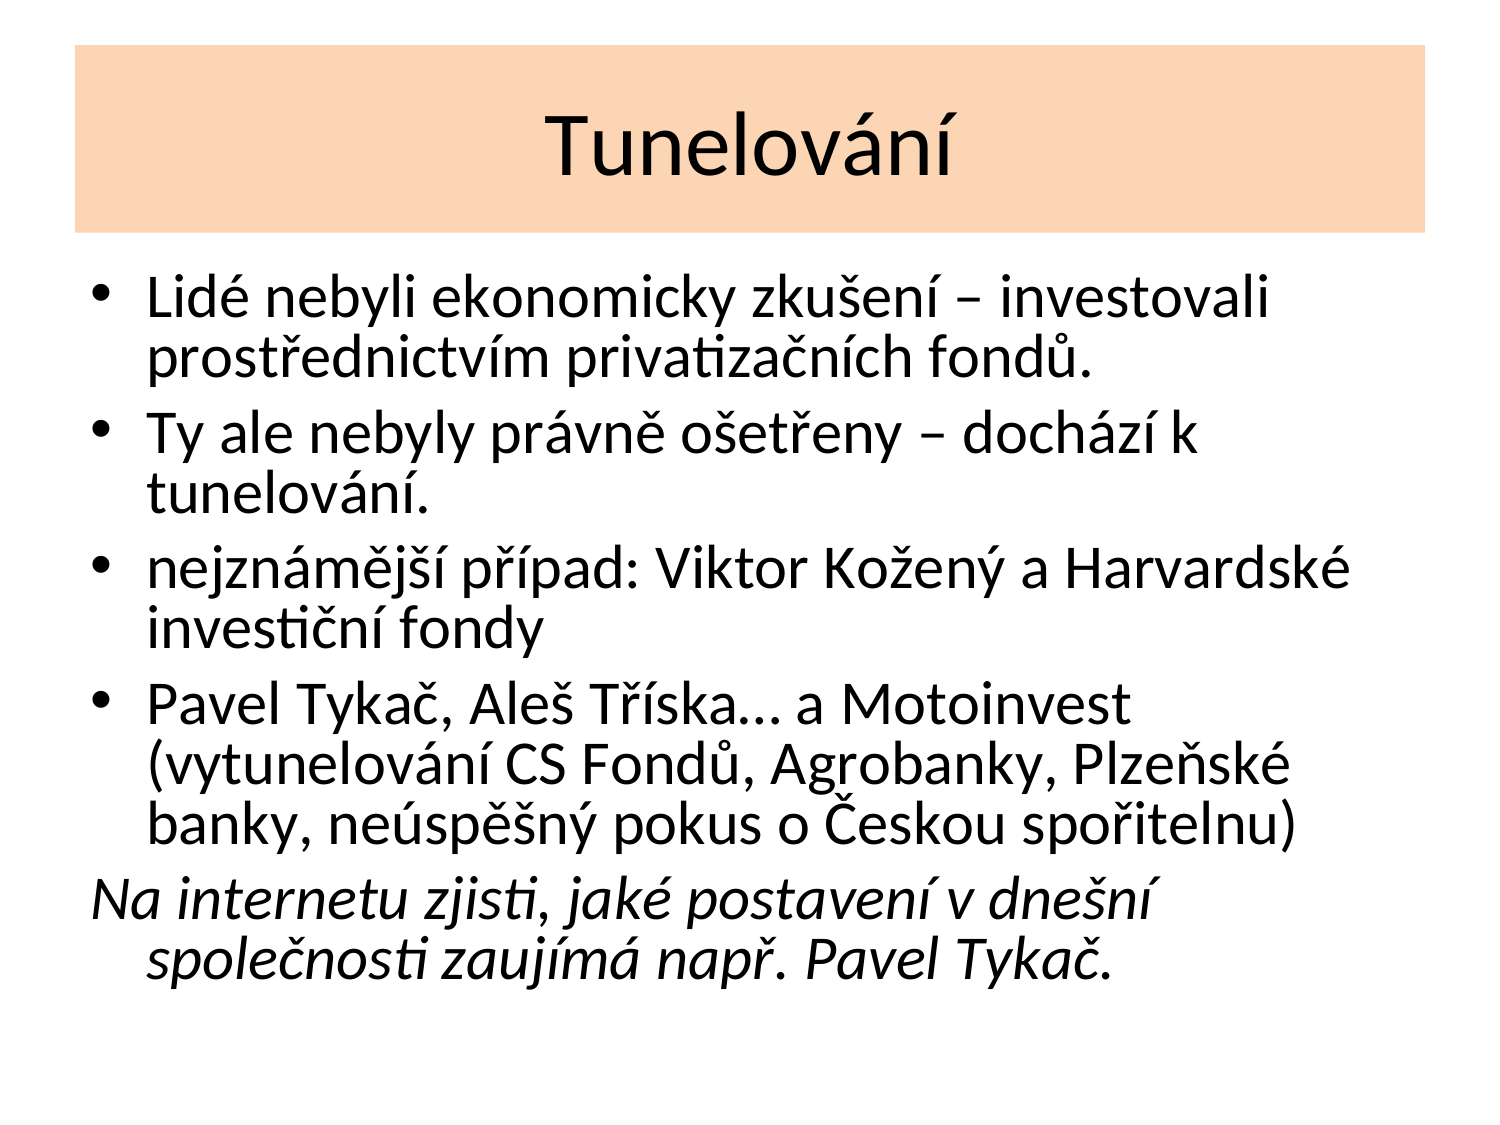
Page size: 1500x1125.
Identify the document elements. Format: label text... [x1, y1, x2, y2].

title Tunelování [75, 45, 1426, 233]
list Lidé nebyli ekonomicky zkušení – investovali prostřednictvím privatizačních fondů. Ty ale nebyly právně ošetřeny – dochází k tunelování. nejznámější případ: Viktor Kožený a Harvardské investiční fondy Pavel Tykač, Aleš Tříska… a Motoinvest (vytunelování CS Fondů, Agrobanky, Plzeňské banky, neúspěšný pokus o Českou spořitelnu) Na internetu zjisti, jaké postavení v dnešní společnosti zaujímá např. Pavel Tykač. [75, 262, 1426, 1006]
